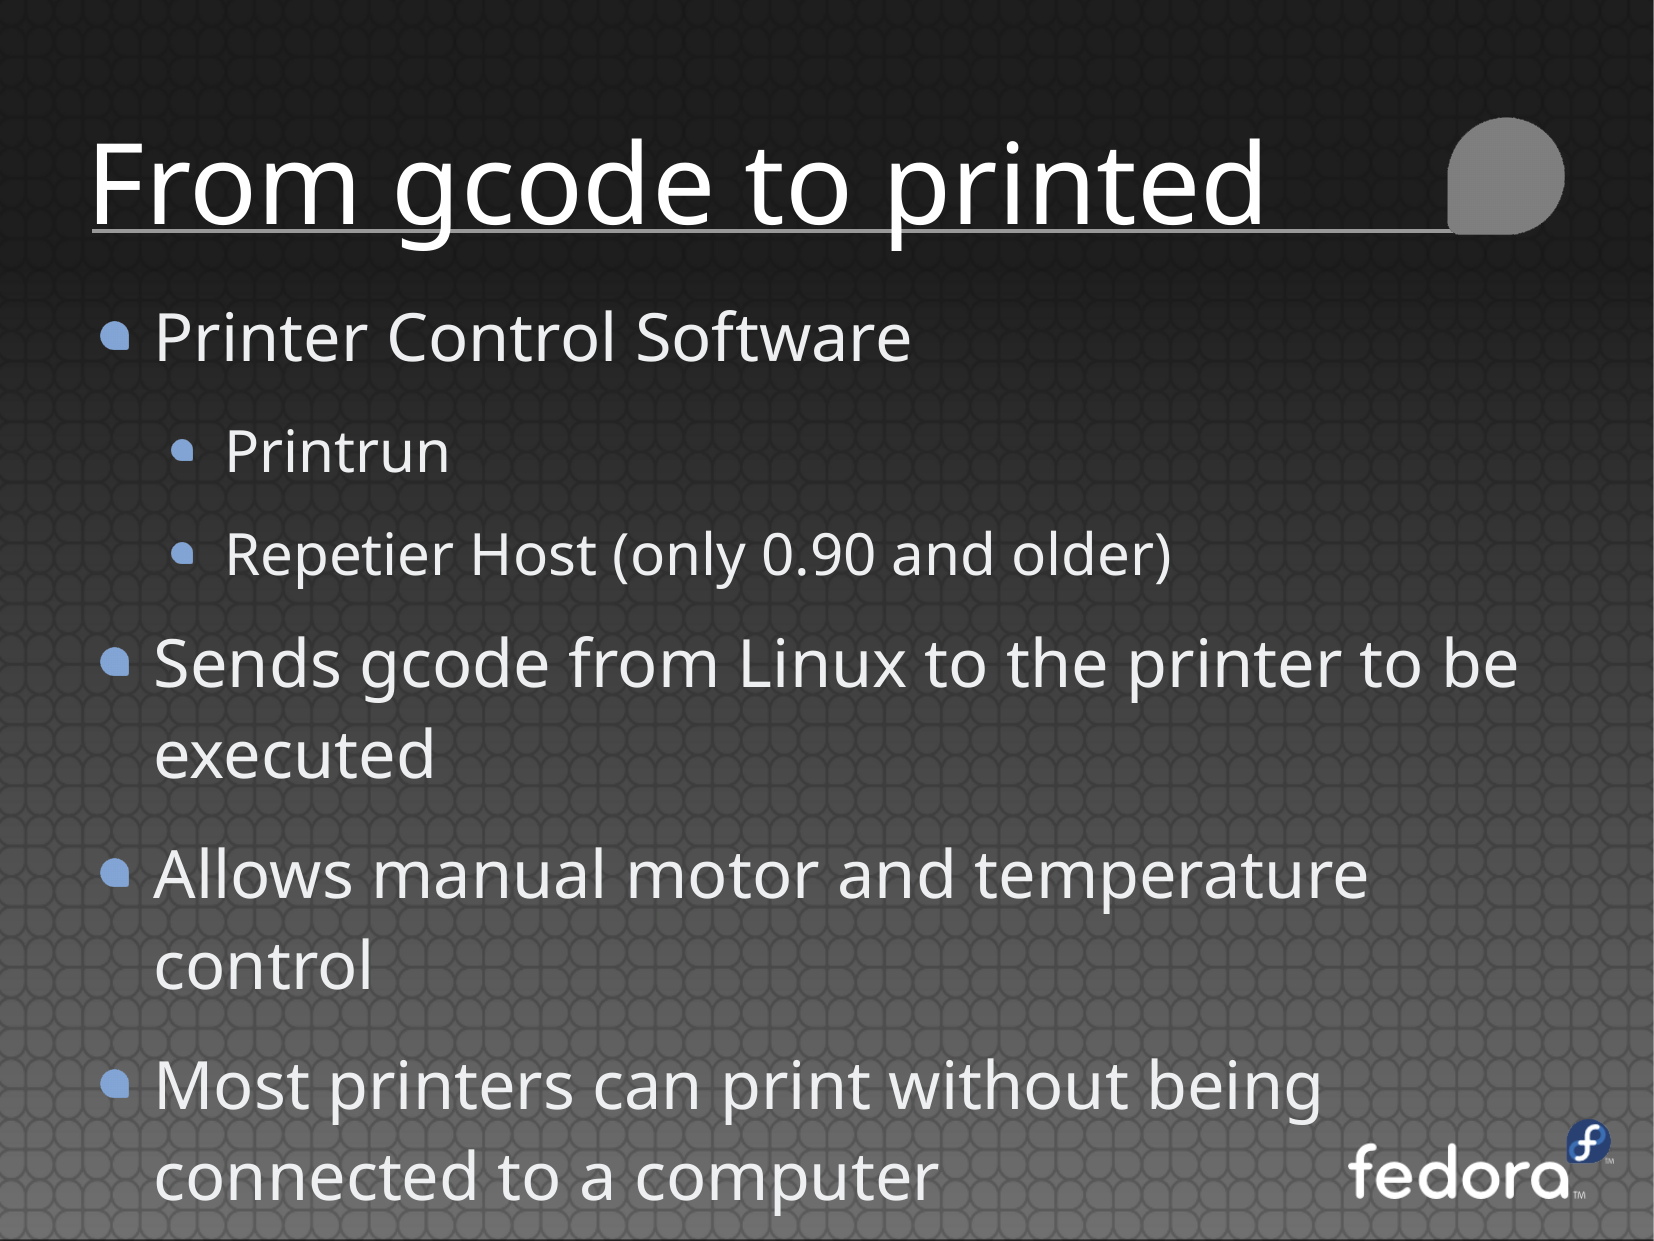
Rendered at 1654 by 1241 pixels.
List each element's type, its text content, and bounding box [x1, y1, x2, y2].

title From gcode to printed [86, 112, 1576, 249]
picture [0, 0, 1654, 1241]
list Printer Control Software Printrun Repetier Host (only 0.90 and older) Sends gcode from Linux to the printer to be executed Allows manual motor and temperature control Most printers can print without being connected to a computer Read gcode from SD card [82, 290, 1571, 1126]
